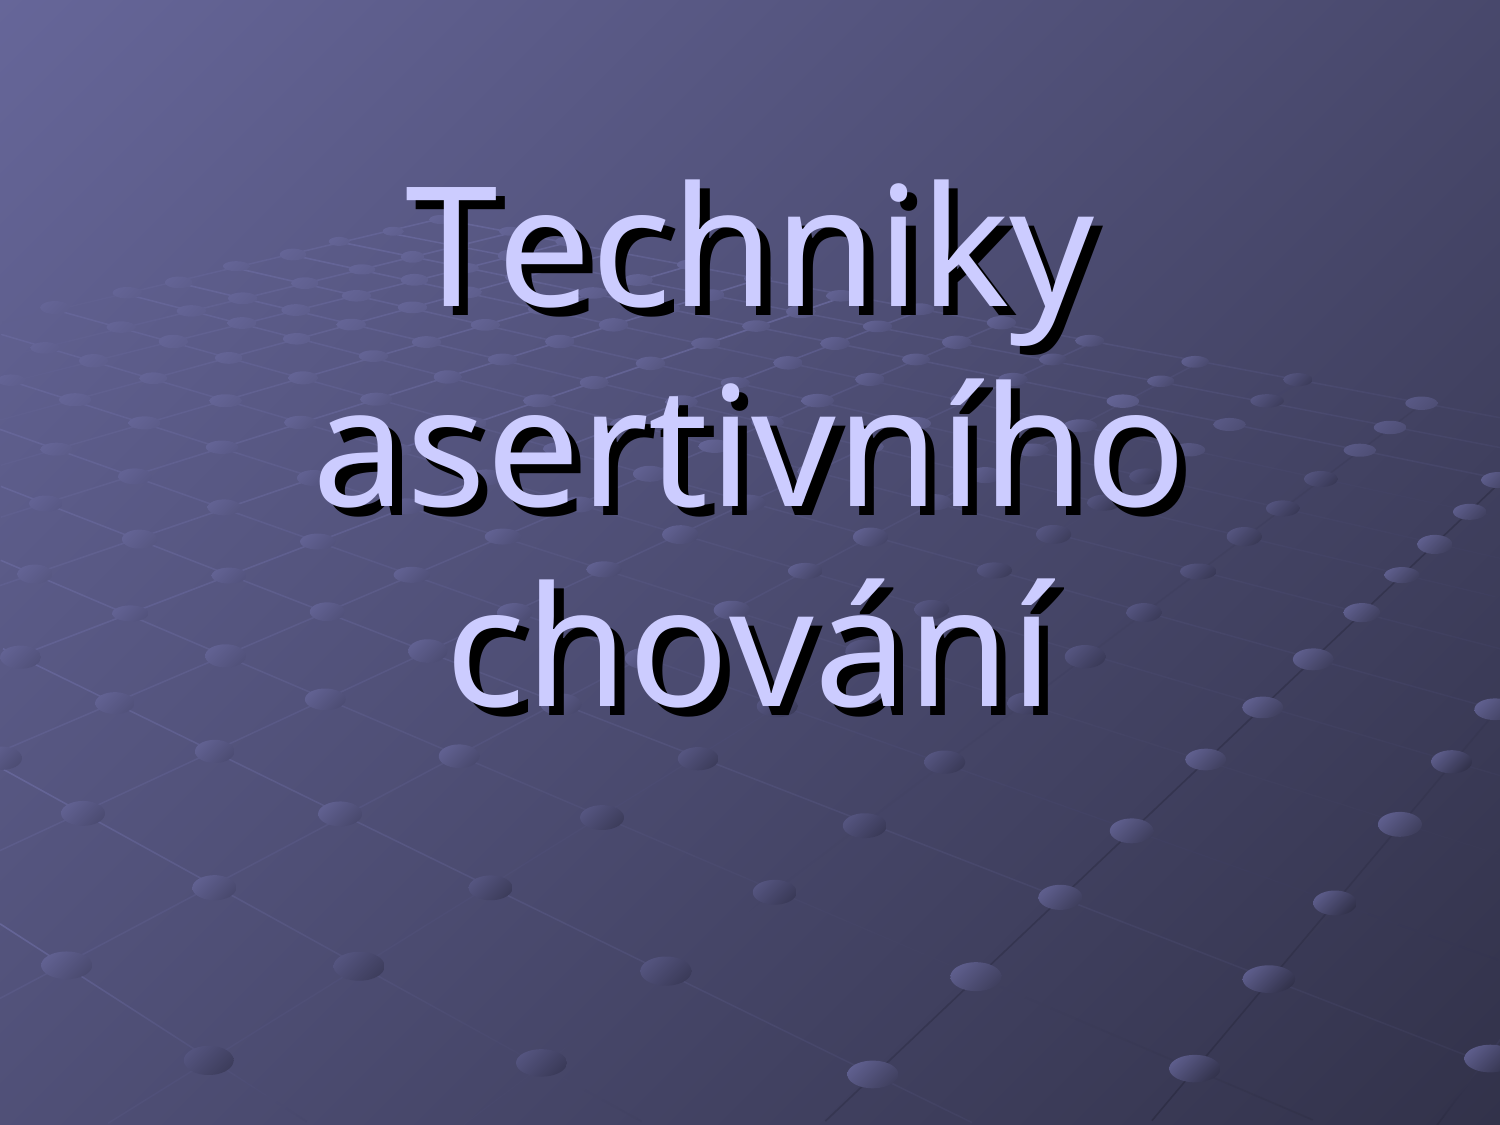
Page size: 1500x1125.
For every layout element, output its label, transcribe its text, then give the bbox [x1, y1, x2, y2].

title Techniky asertivního chování [0, 113, 1500, 747]
